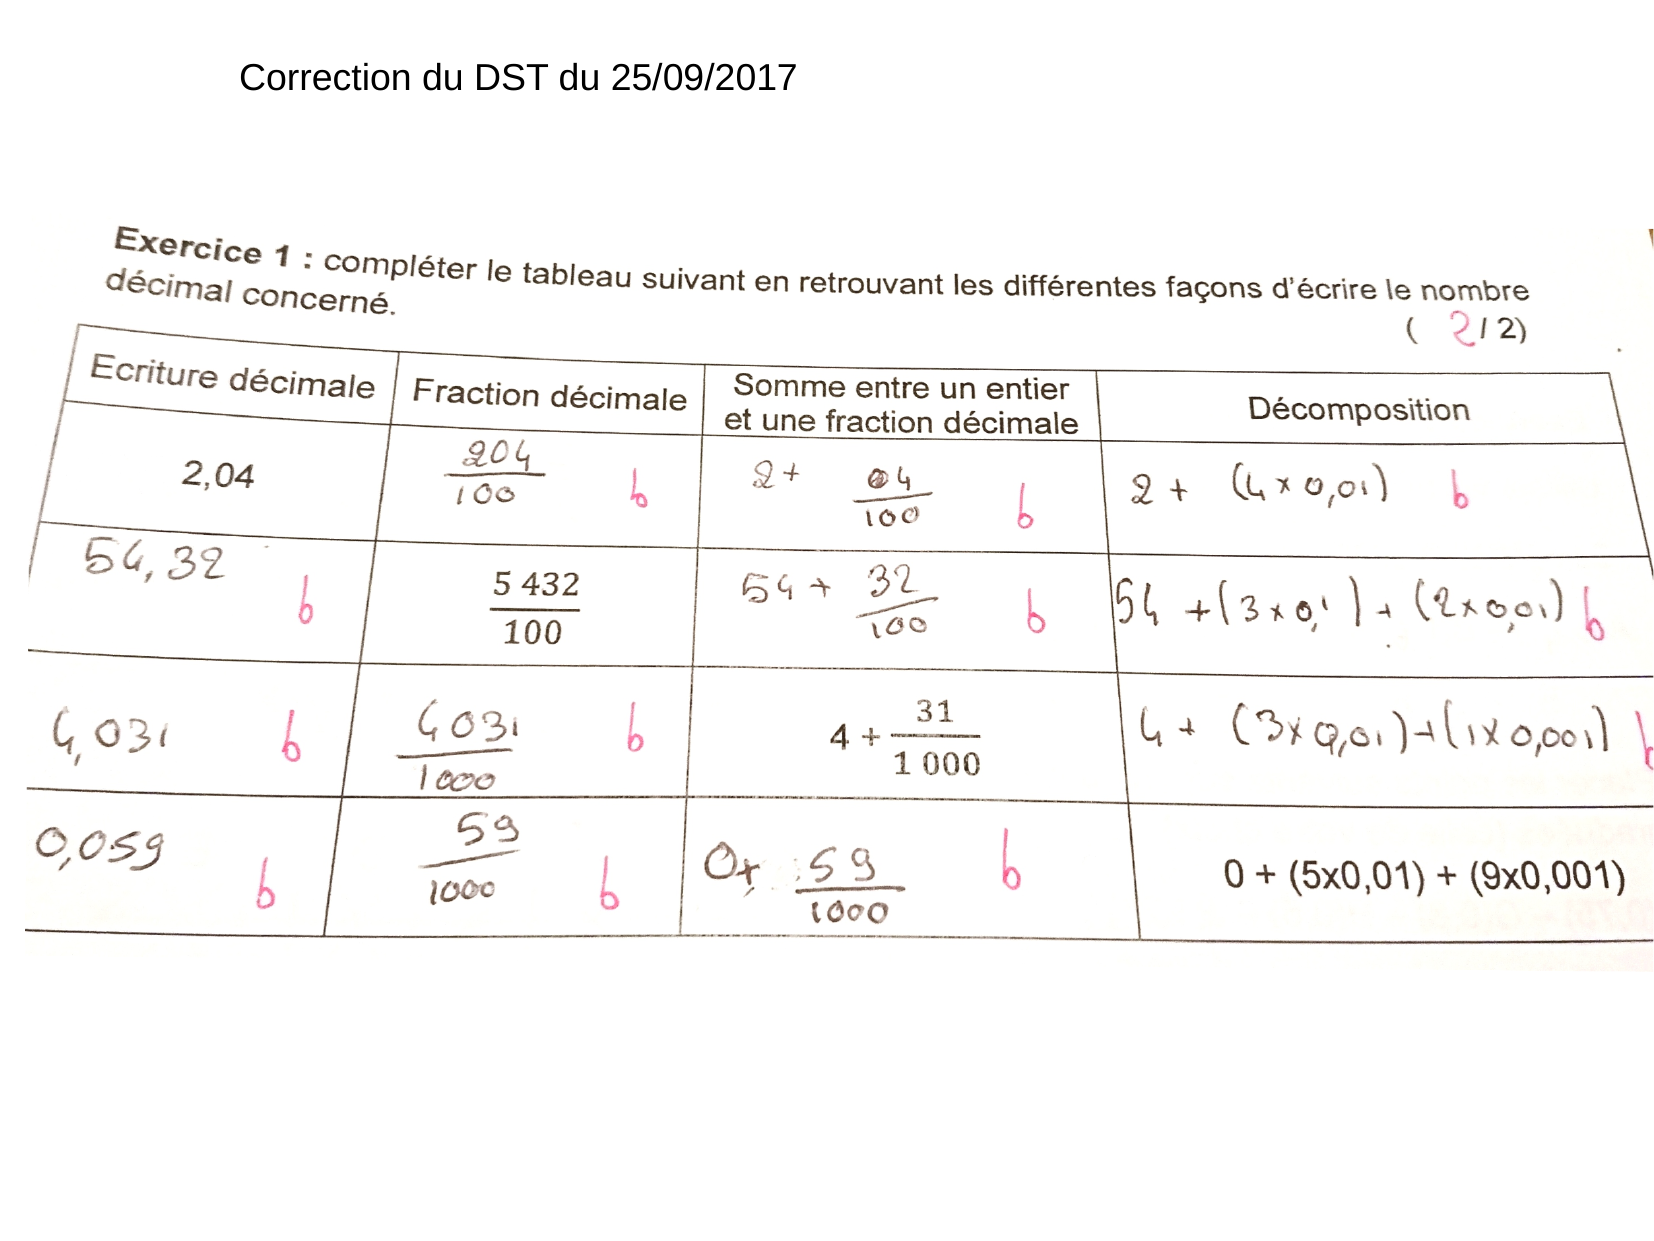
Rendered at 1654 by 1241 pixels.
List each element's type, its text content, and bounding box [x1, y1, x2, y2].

picture [24, 212, 1654, 972]
text_box Correction du DST du 25/09/2017 [224, 49, 813, 107]
